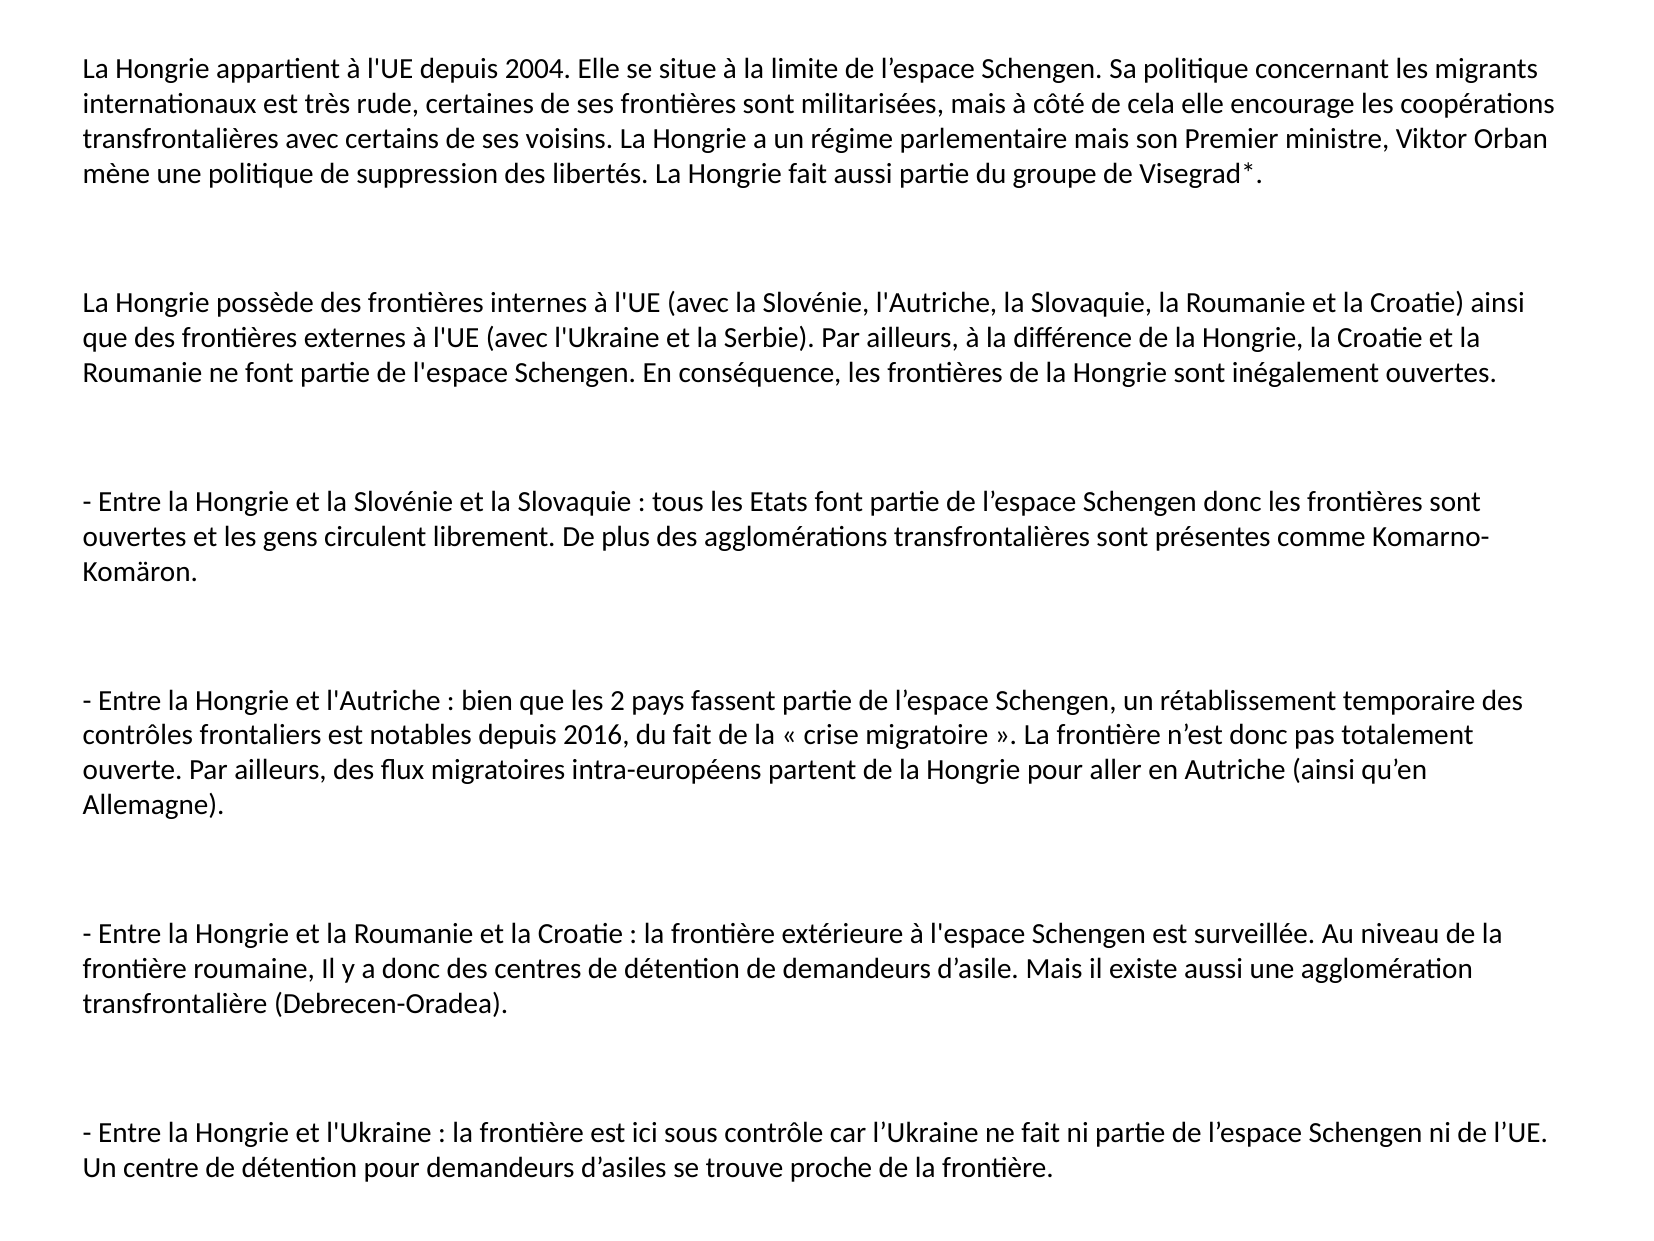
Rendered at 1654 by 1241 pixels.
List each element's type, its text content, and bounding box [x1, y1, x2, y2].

subtitle La Hongrie appartient à l'UE depuis 2004. Elle se situe à la limite de l’espace Schengen. Sa politique concernant les migrants internationaux est très rude, certaines de ses frontières sont militarisées, mais à côté de cela elle encourage les coopérations transfrontalières avec certains de ses voisins. La Hongrie a un régime parlementaire mais son Premier ministre, Viktor Orban mène une politique de suppression des libertés. La Hongrie fait aussi partie du groupe de Visegrad*. La Hongrie possède des frontières internes à l'UE (avec la Slovénie, l'Autriche, la Slovaquie, la Roumanie et la Croatie) ainsi que des frontières externes à l'UE (avec l'Ukraine et la Serbie). Par ailleurs, à la différence de la Hongrie, la Croatie et la Roumanie ne font partie de l'espace Schengen. En conséquence, les frontières de la Hongrie sont inégalement ouvertes. - Entre la Hongrie et la Slovénie et la Slovaquie : tous les Etats font partie de l’espace Schengen donc les frontières sont ouvertes et les gens circulent librement. De plus des agglomérations transfrontalières sont présentes comme Komarno-Komäron. - Entre la Hongrie et l'Autriche : bien que les 2 pays fassent partie de l’espace Schengen, un rétablissement temporaire des contrôles frontaliers est notables depuis 2016, du fait de la « crise migratoire ». La frontière n’est donc pas totalement ouverte. Par ailleurs, des flux migratoires intra-européens partent de la Hongrie pour aller en Autriche (ainsi qu’en Allemagne). - Entre la Hongrie et la Roumanie et la Croatie : la frontière extérieure à l'espace Schengen est surveillée. Au niveau de la frontière roumaine, Il y a donc des centres de détention de demandeurs d’asile. Mais il existe aussi une agglomération transfrontalière (Debrecen-Oradea). - Entre la Hongrie et l'Ukraine : la frontière est ici sous contrôle car l’Ukraine ne fait ni partie de l’espace Schengen ni de l’UE. Un centre de détention pour demandeurs d’asiles se trouve proche de la frontière. - Entre la Hongrie et la Serbie : la frontière est fermée ; Il s’agit de la seule frontière militarisée de la Hongrie, depuis 2015-2017 ; trois centres de détention de demandeurs d’asile sont proches de la frontière. [82, 49, 1571, 1109]
